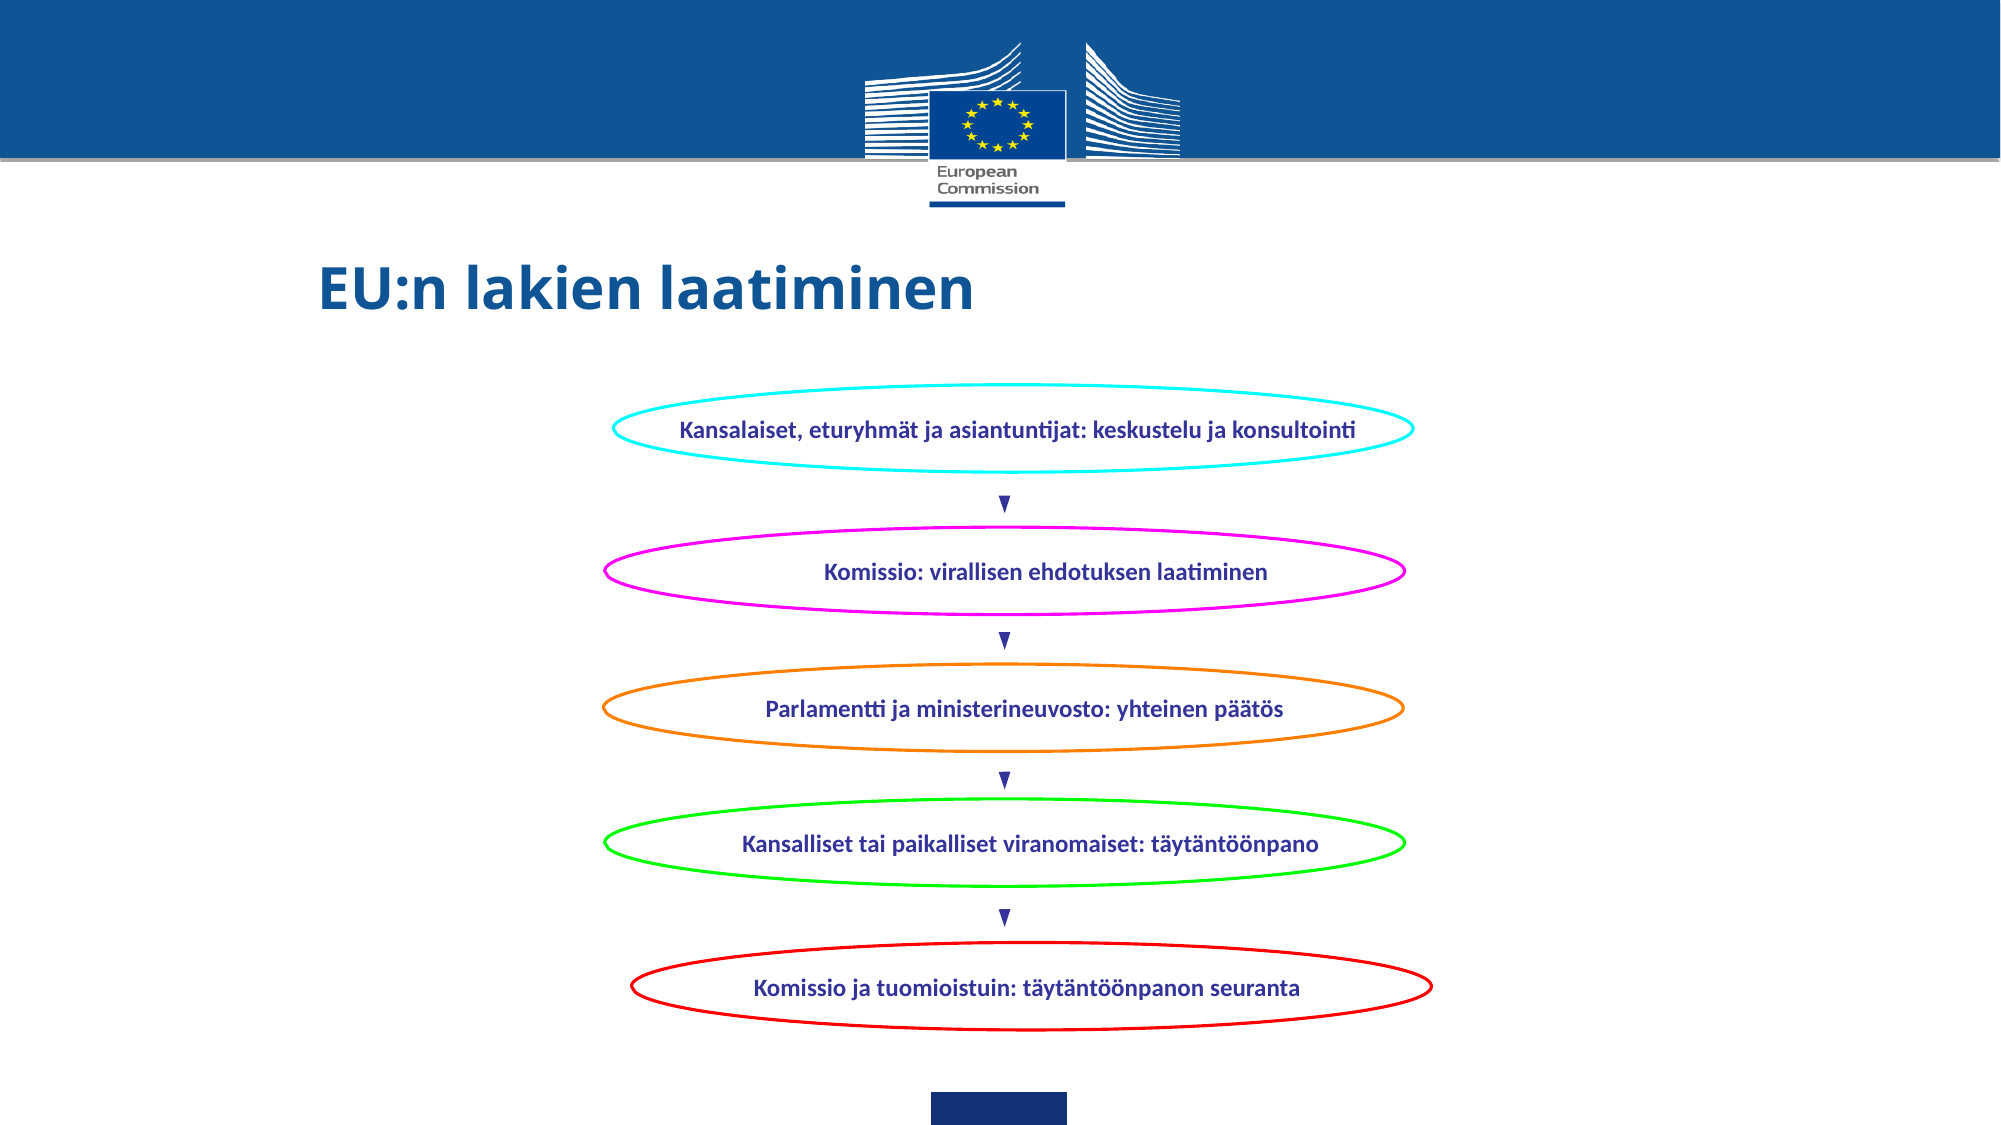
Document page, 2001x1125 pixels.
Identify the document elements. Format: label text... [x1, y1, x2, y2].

text_box Kansalliset tai paikalliset viranomaiset: täytäntöönpano [638, 811, 1425, 874]
text_box [613, 417, 625, 439]
text_box Komissio ja tuomioistuin: täytäntöönpanon seuranta [1338, 999, 1421, 1017]
text_box Komissio ja tuomioistuin: täytäntöönpanon seuranta [634, 955, 729, 978]
text_box Komissio ja tuomioistuin: täytäntöönpanon seuranta [1334, 955, 1421, 974]
text_box Parlamentti ja ministerineuvosto: yhteinen päätös [634, 677, 1422, 739]
text_box [719, 664, 1288, 677]
text_box [723, 739, 1284, 752]
text_box [735, 384, 1292, 397]
text_box [723, 602, 1286, 615]
text_box [728, 798, 1282, 811]
text_box Komissio ja tuomioistuin: täytäntöönpanon seuranta [634, 955, 1421, 1017]
text_box Kansalaiset, eturyhmät ja asiantuntijat: keskustelu ja konsultointi [625, 397, 1413, 460]
text_box [603, 690, 634, 725]
text_box [726, 874, 1283, 887]
text_box EU:n lakien laatiminen [303, 244, 1508, 328]
text_box [721, 527, 1289, 540]
text_box Komissio ja tuomioistuin: täytäntöönpanon seuranta [634, 994, 725, 1017]
text_box Komissio: virallisen ehdotuksen laatiminen [656, 540, 1443, 602]
text_box [604, 825, 638, 861]
text_box [736, 460, 1290, 473]
text_box [604, 549, 656, 593]
